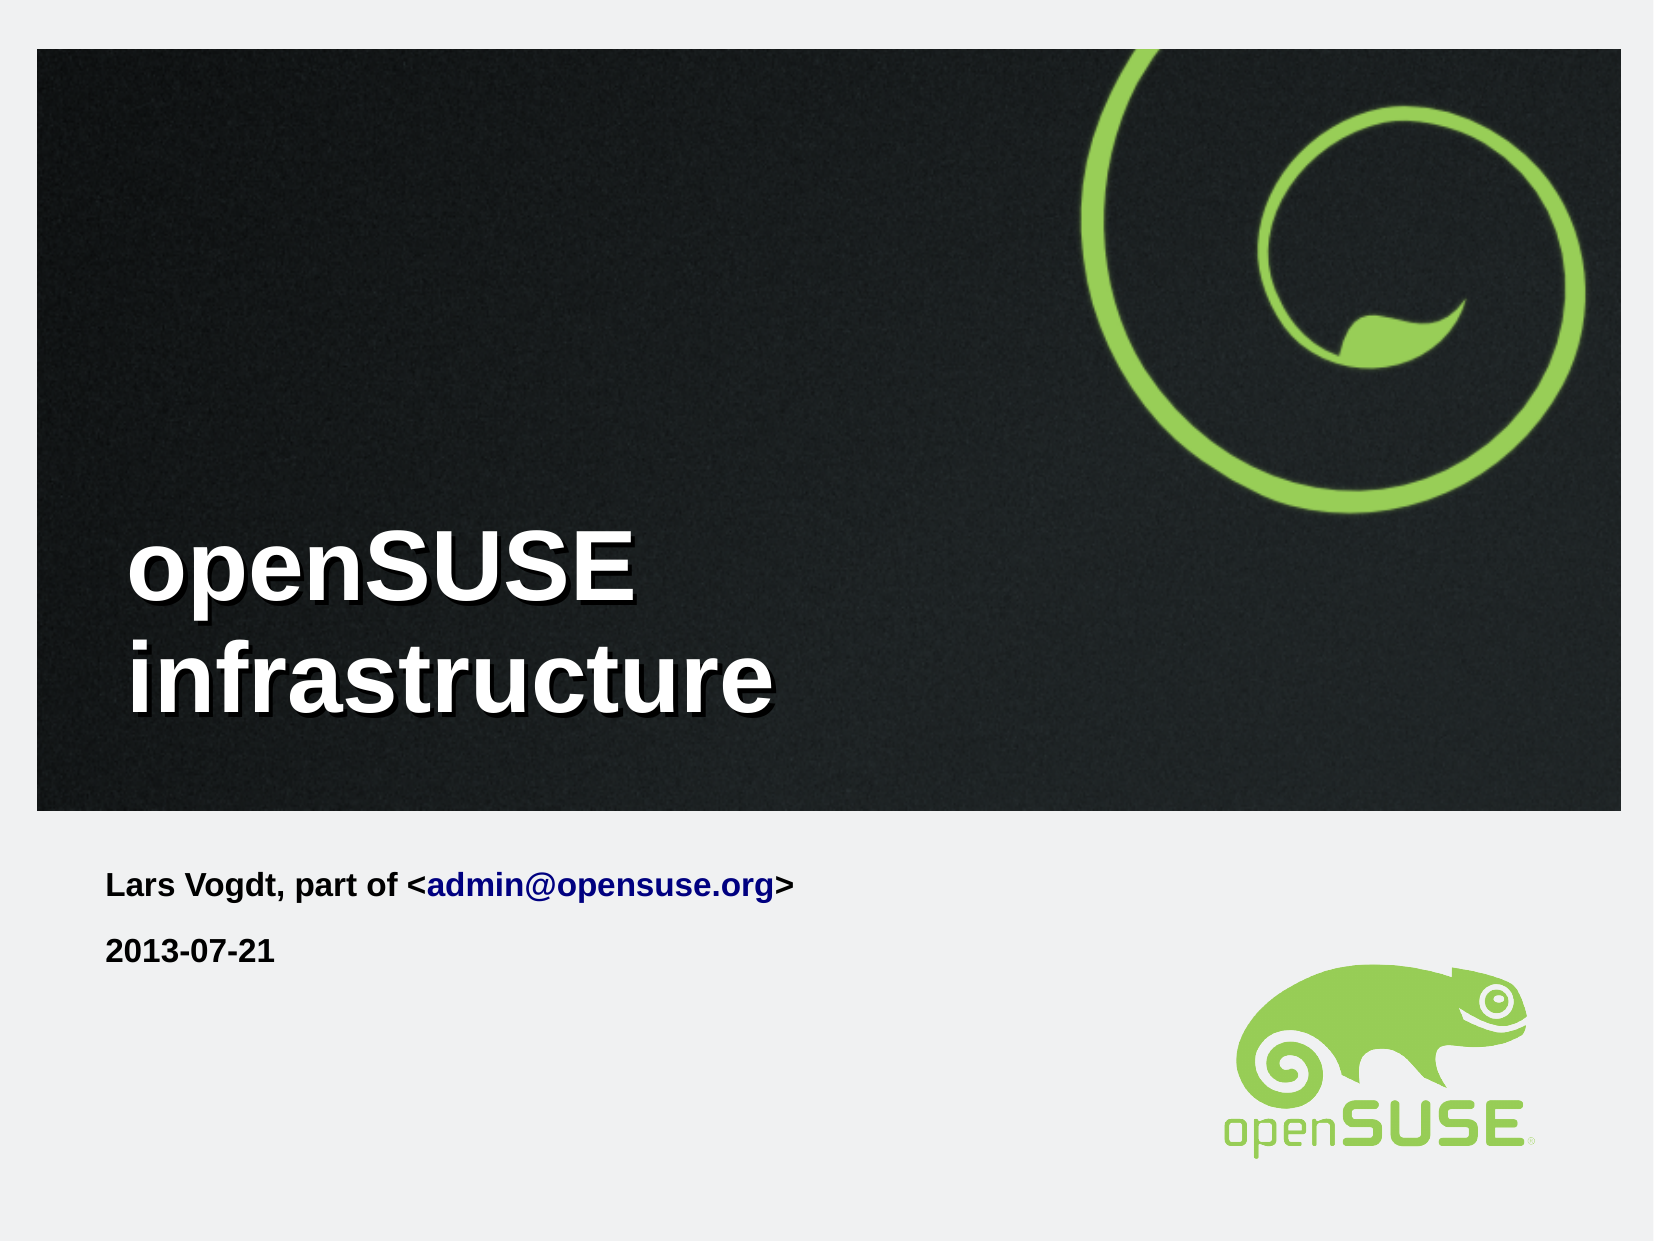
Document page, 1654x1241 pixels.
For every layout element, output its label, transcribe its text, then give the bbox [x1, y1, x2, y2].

title openSUSE infrastructure [126, 428, 1573, 734]
list Lars Vogdt, part of <admin@opensuse.org> 2013-07-21 [105, 866, 838, 1241]
picture [0, 0, 1654, 1241]
